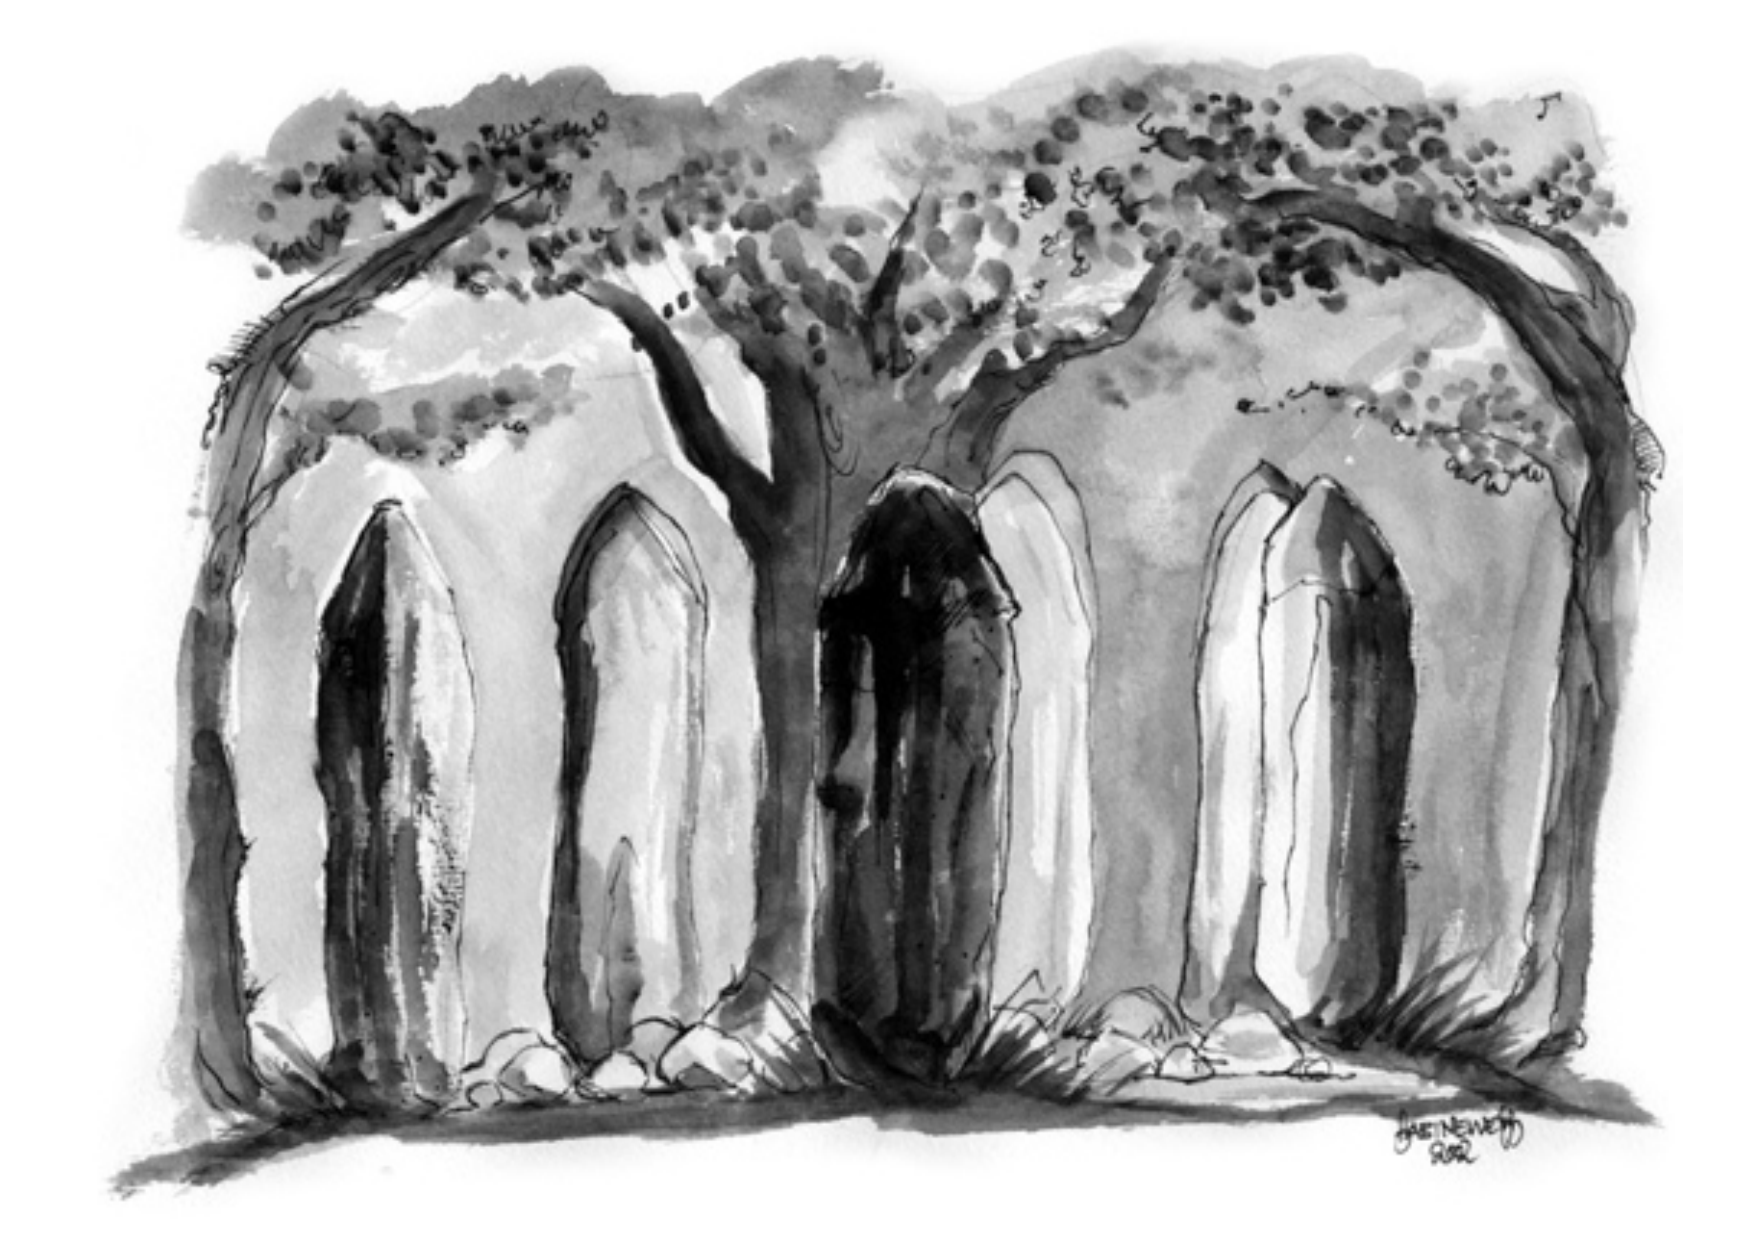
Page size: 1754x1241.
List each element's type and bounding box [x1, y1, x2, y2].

picture [71, 21, 1683, 1219]
